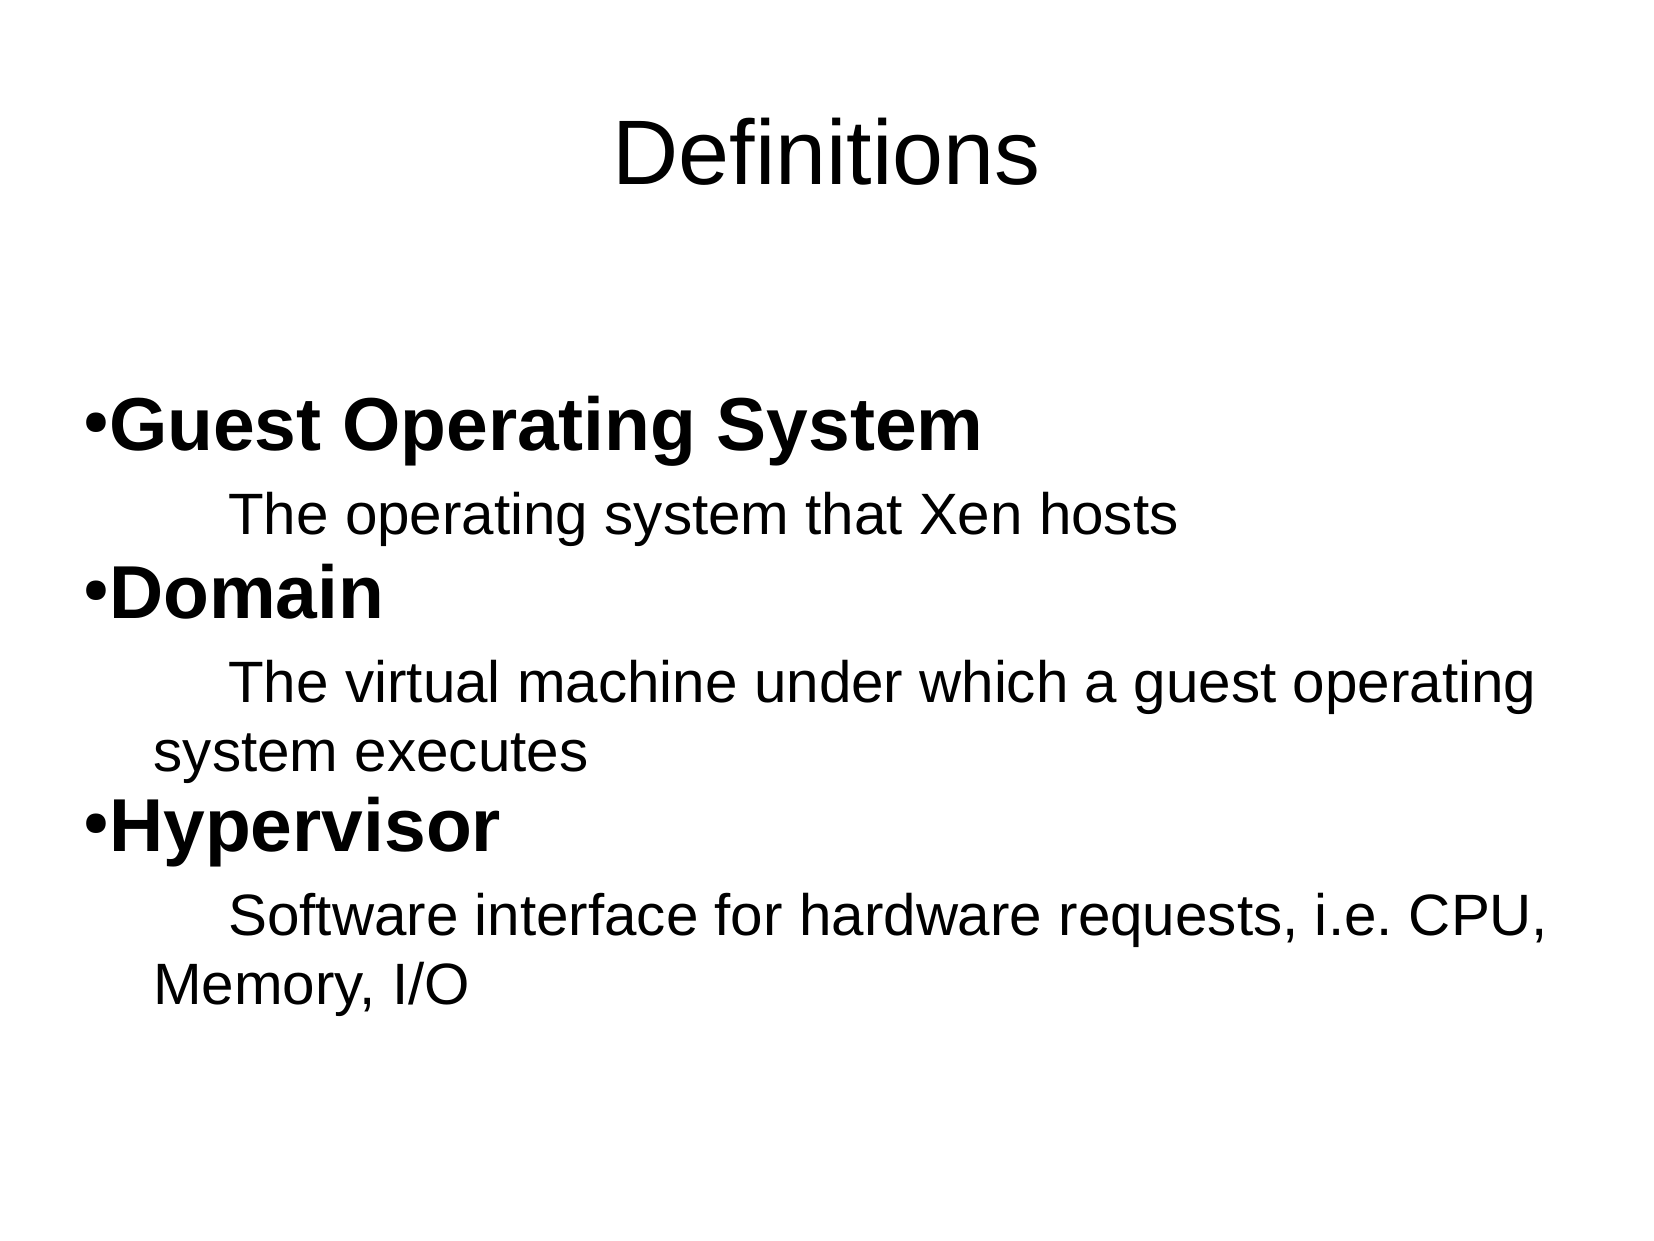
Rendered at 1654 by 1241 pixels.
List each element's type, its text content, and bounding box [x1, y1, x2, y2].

subtitle Guest Operating System The operating system that Xen hosts Domain The virtual machine under which a guest operating system executes Hypervisor Software interface for hardware requests, i.e. CPU, Memory, I/O [82, 382, 1571, 1017]
title Definitions [82, 49, 1571, 257]
